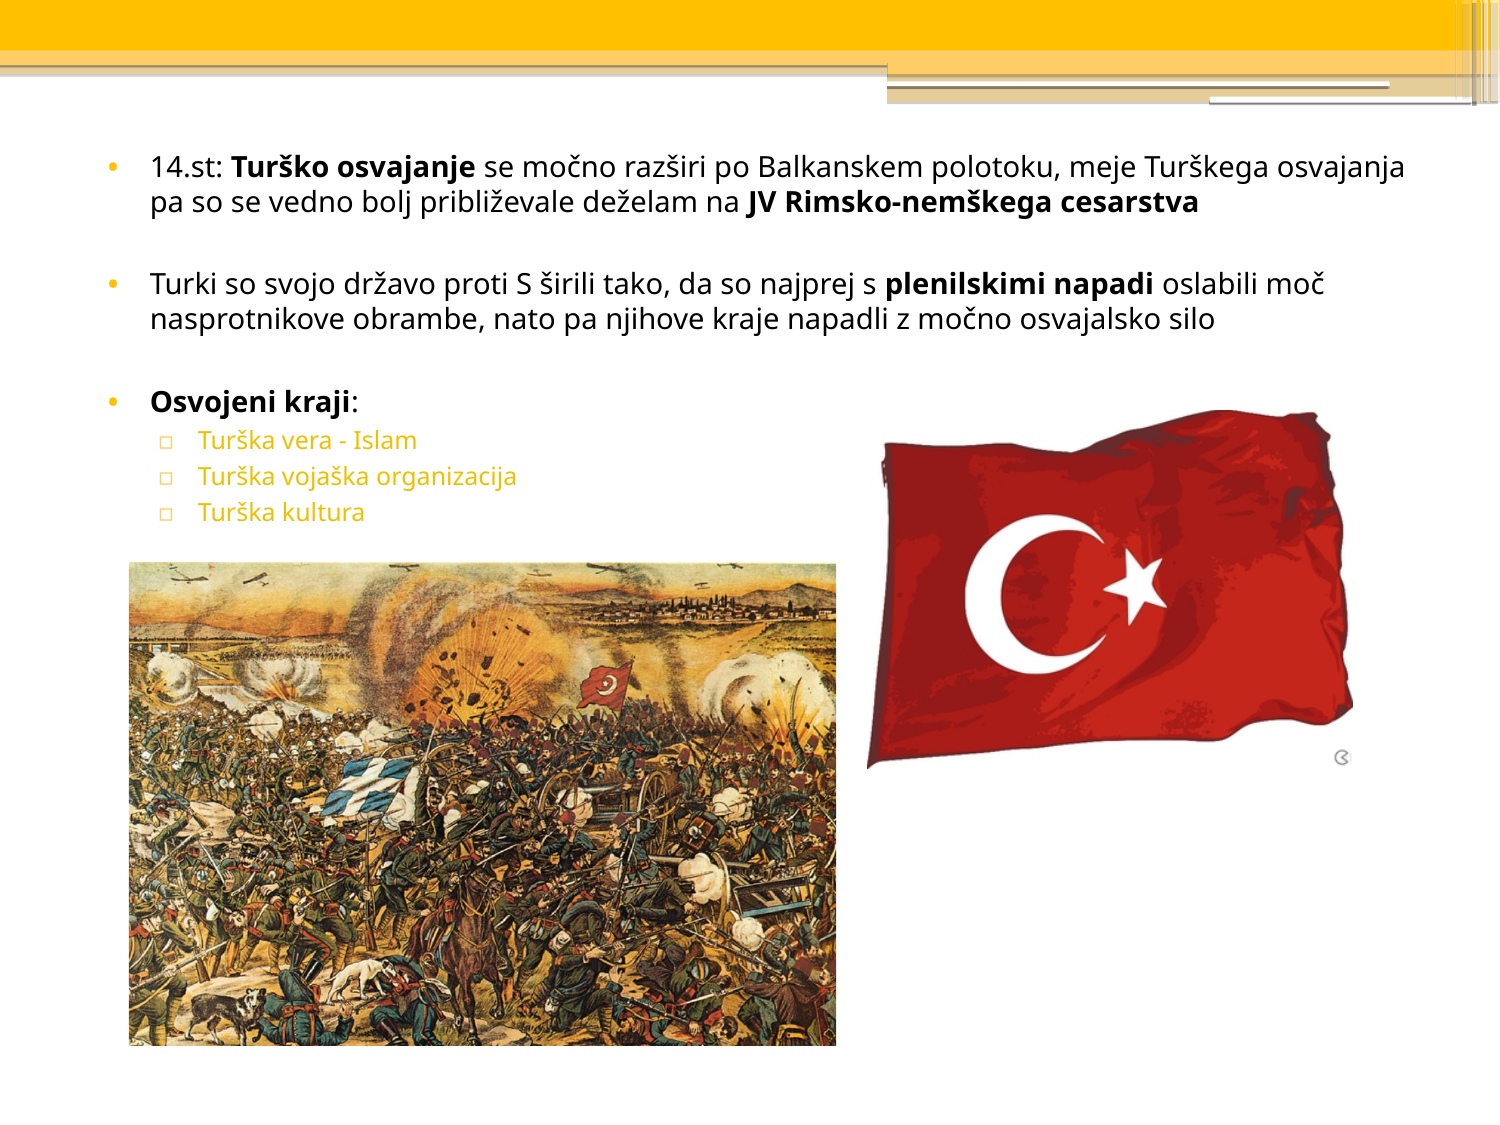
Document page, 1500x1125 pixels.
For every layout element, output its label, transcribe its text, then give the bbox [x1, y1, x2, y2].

list 14.st: Turško osvajanje se močno razširi po Balkanskem polotoku, meje Turškega osvajanja pa so se vedno bolj približevale deželam na JV Rimsko-nemškega cesarstva Turki so svojo državo proti S širili tako, da so najprej s plenilskimi napadi oslabili moč nasprotnikove obrambe, nato pa njihove kraje napadli z močno osvajalsko silo Osvojeni kraji: Turška vera - Islam Turška vojaška organizacija Turška kultura [75, 58, 1425, 1005]
picture [128, 562, 837, 1046]
picture [867, 410, 1353, 769]
